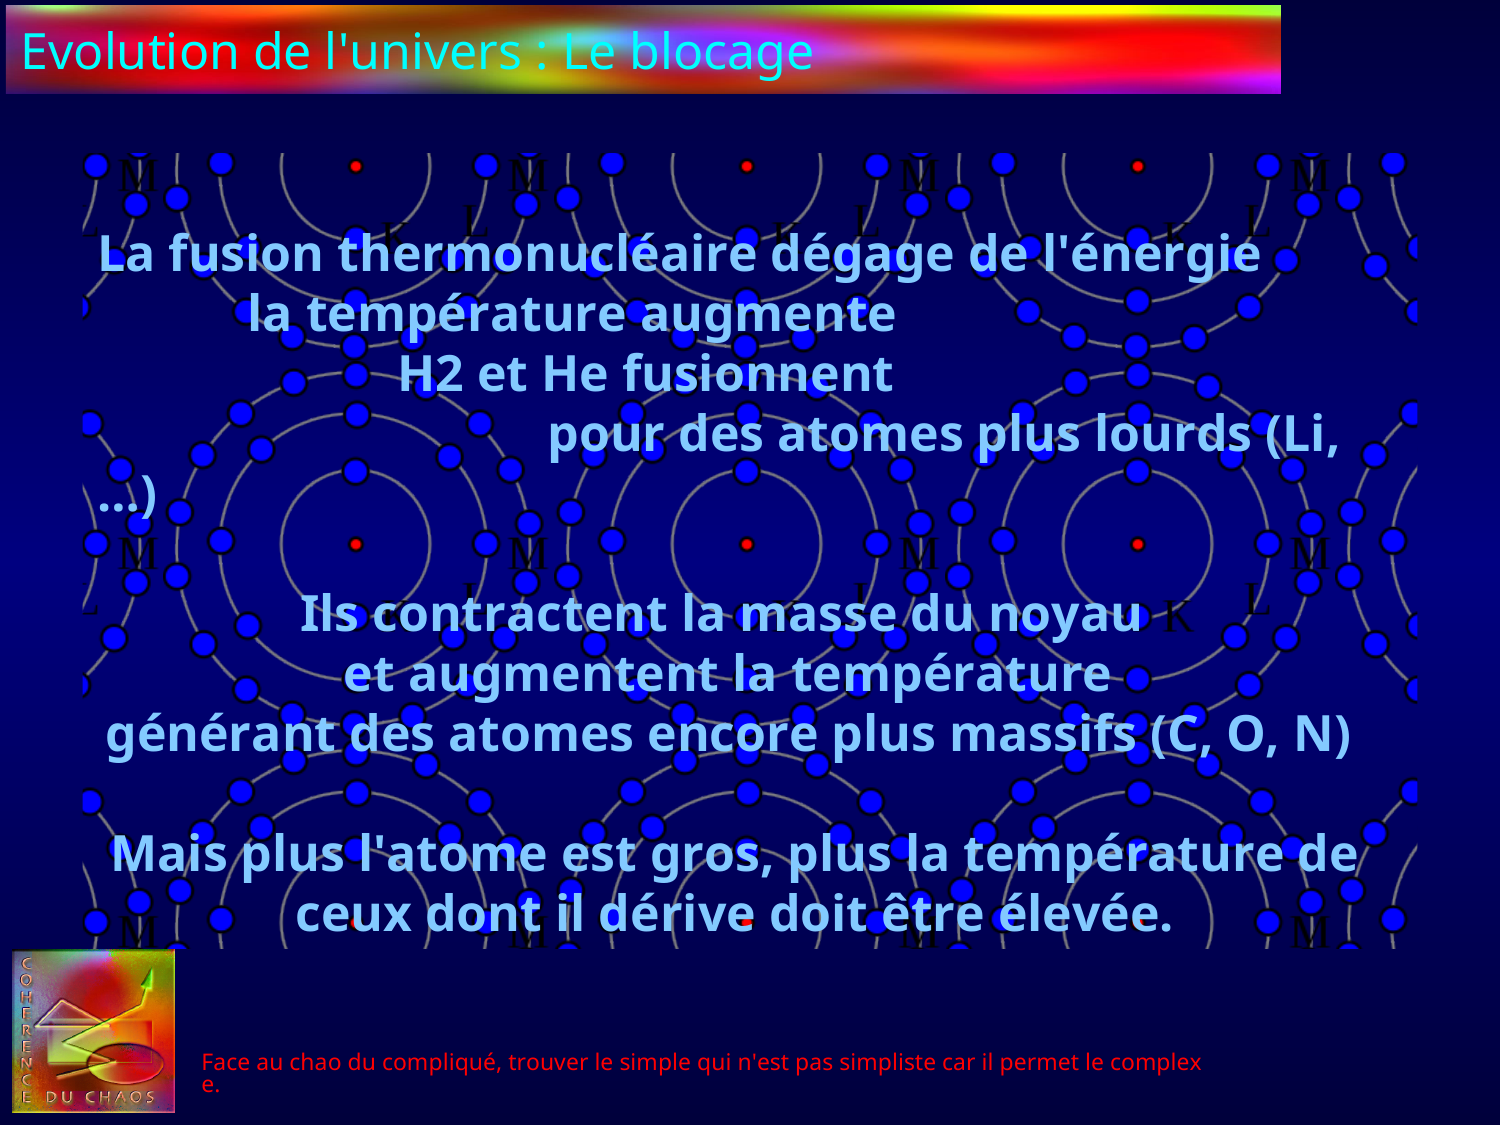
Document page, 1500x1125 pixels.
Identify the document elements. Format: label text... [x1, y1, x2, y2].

text_box La fusion thermonucléaire dégage de l'énergie la température augmente H2 et He fusionnent pour des atomes plus lourds (Li, …) Ils contractent la masse du noyau et augmentent la température générant des atomes encore plus massifs (C, O, N) Mais plus l'atome est gros, plus la température de ceux dont il dérive doit être élevée. [82, 153, 1418, 949]
picture [12, 949, 175, 1113]
title Evolution de l'univers : Le blocage [5, 5, 1281, 94]
